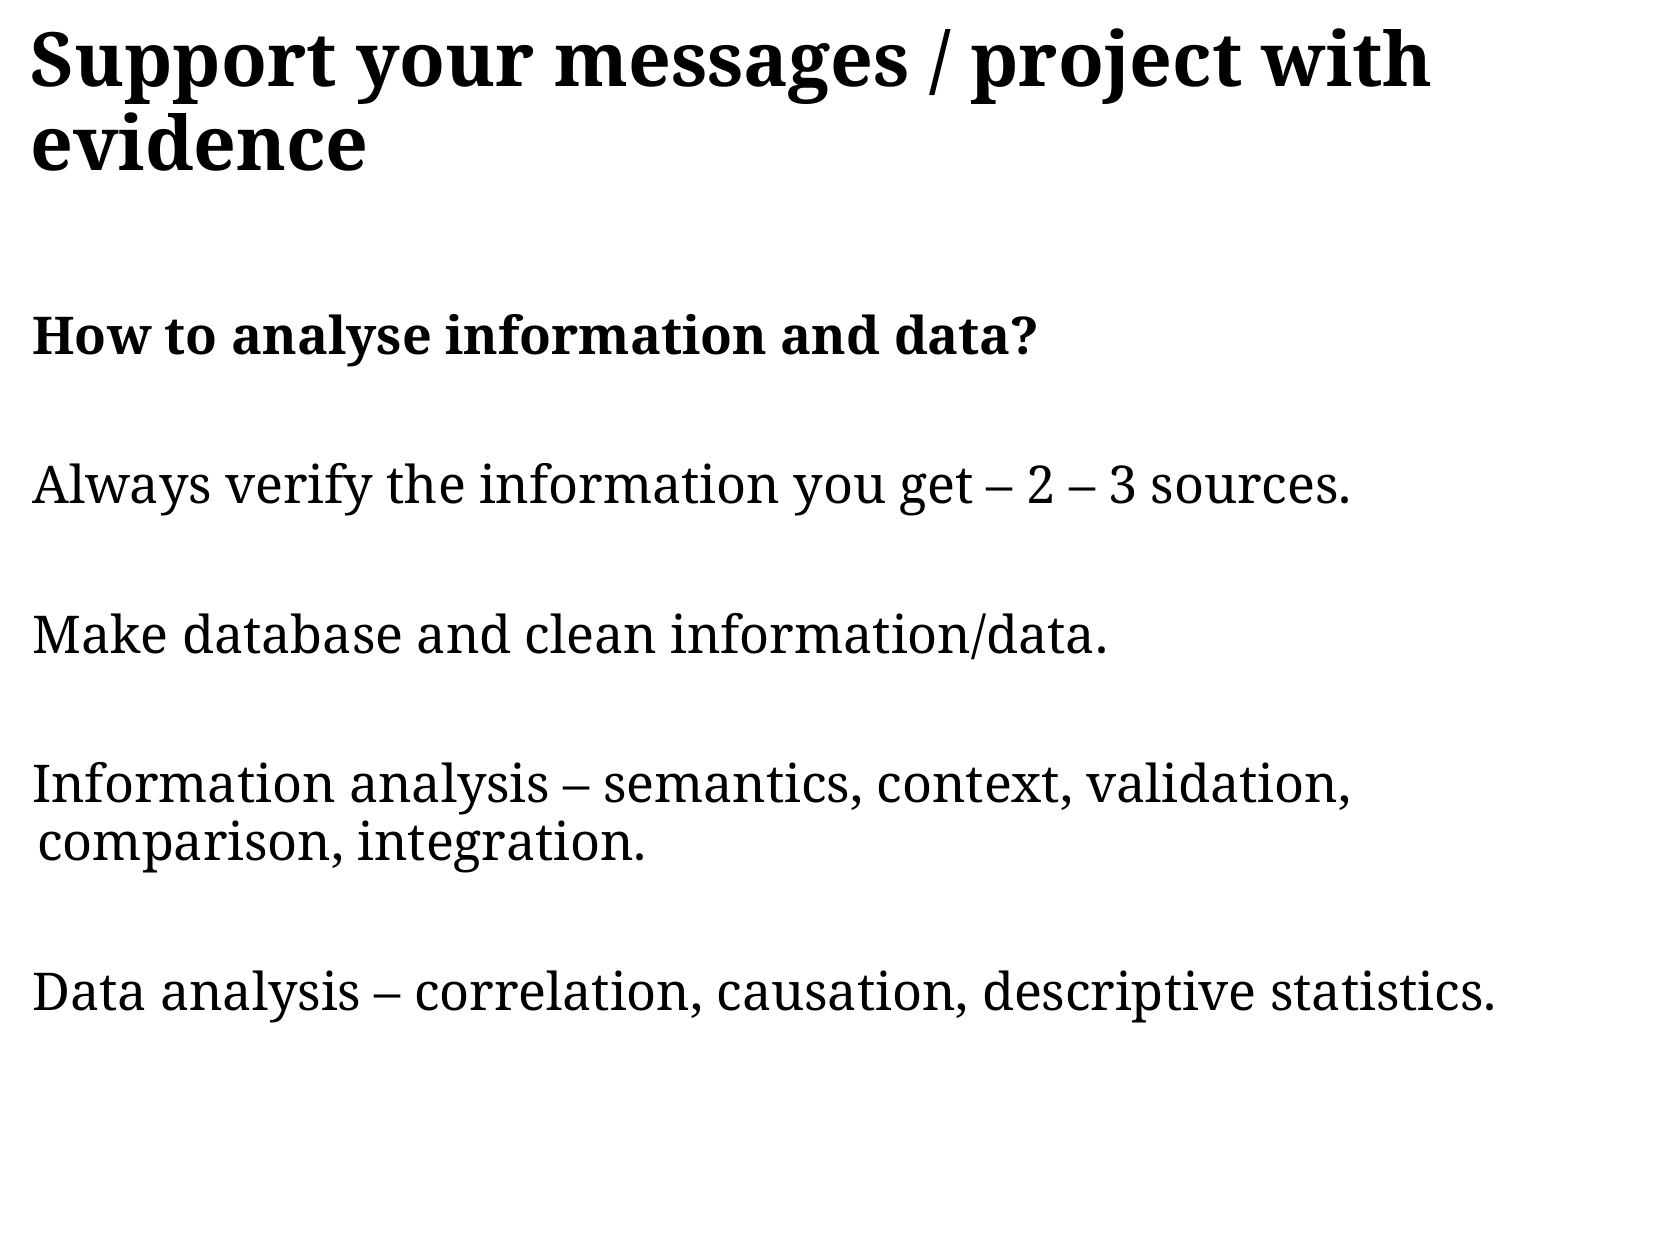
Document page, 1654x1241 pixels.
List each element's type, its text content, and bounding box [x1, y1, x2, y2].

title Support your messages / project with evidence [30, 0, 1519, 208]
text_box How to analyse information and data? Always verify the information you get – 2 – 3 sources. Make database and clean information/data. Information analysis – semantics, context, validation, comparison, integration. Data analysis – correlation, causation, descriptive statistics. [30, 366, 1625, 964]
